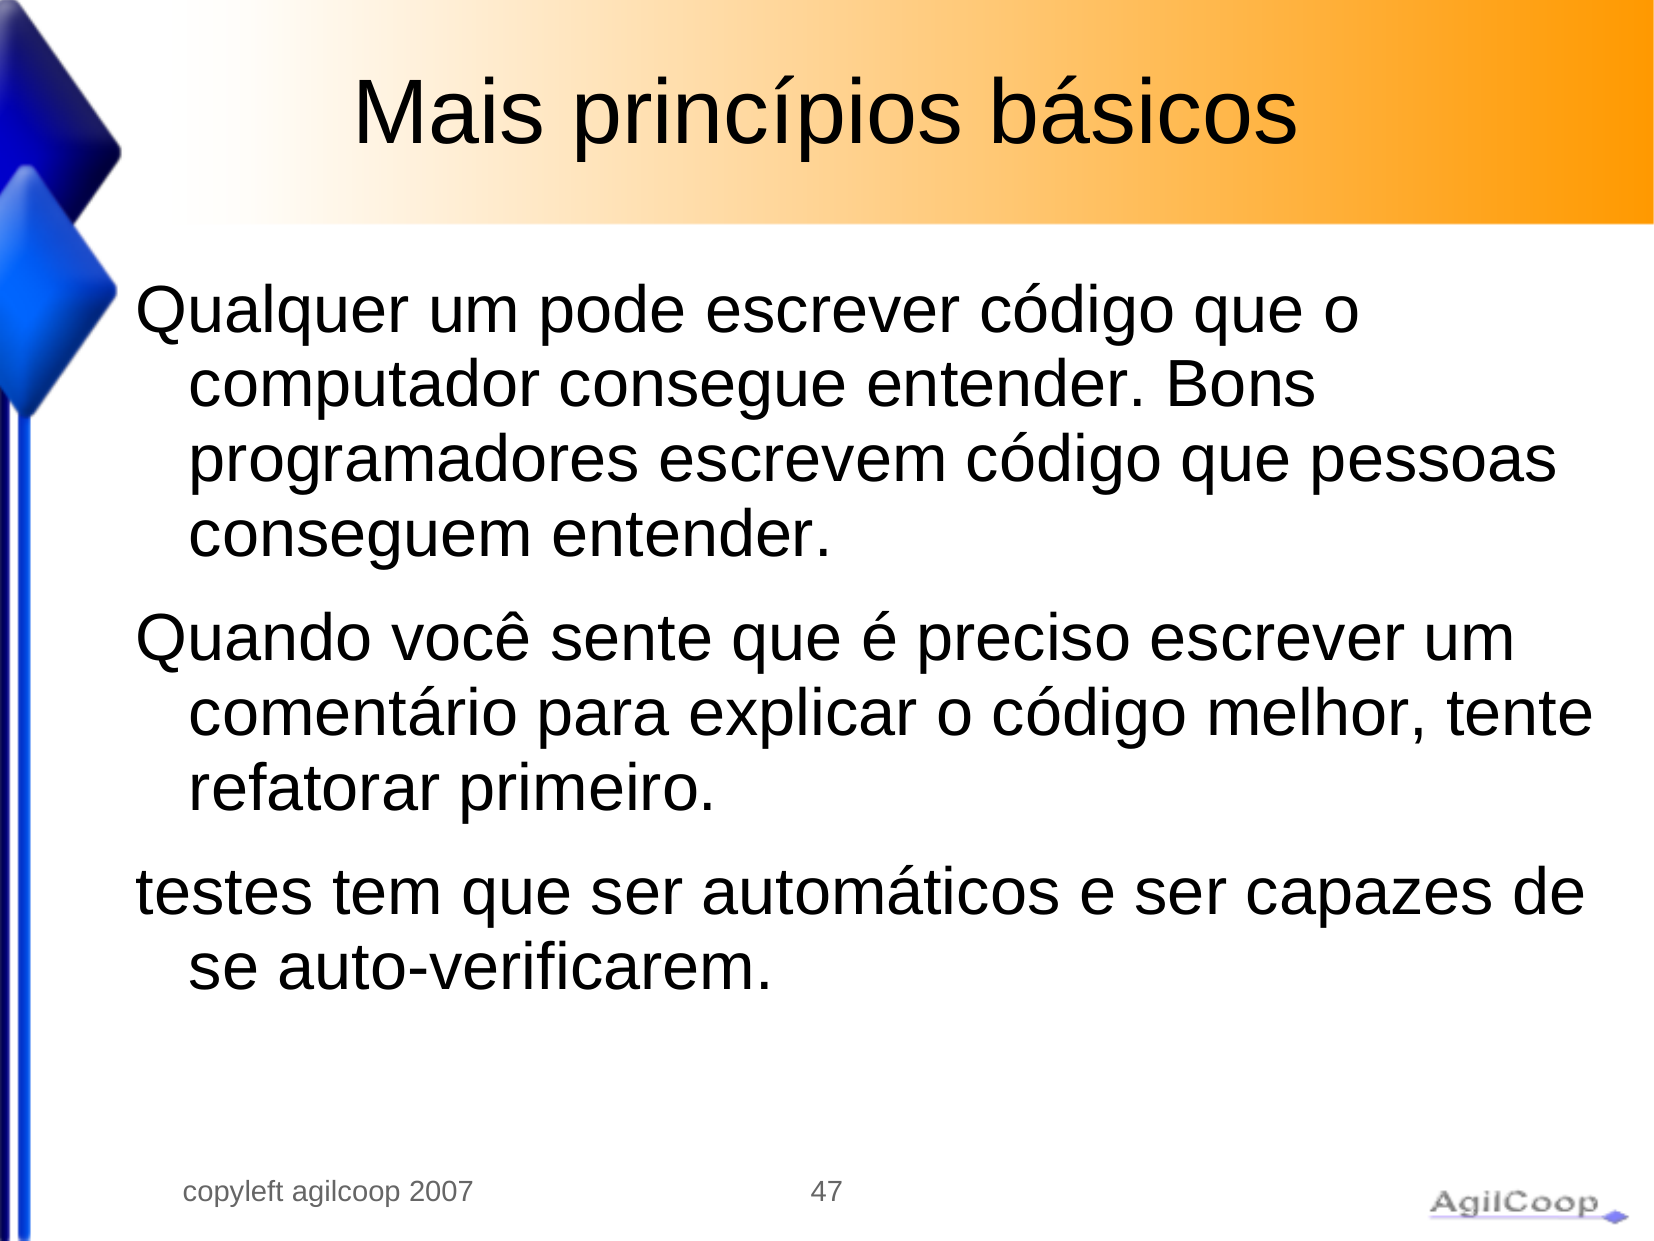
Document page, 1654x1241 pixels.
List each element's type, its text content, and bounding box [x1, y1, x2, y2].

list Qualquer um pode escrever código que o computador consegue entender. Bons programadores escrevem código que pessoas conseguem entender. Quando você sente que é preciso escrever um comentário para explicar o código melhor, tente refatorar primeiro. testes tem que ser automáticos e ser capazes de se auto-verificarem. [118, 271, 1607, 1123]
picture [0, 0, 1654, 1241]
title Mais princípios básicos [82, 8, 1571, 216]
